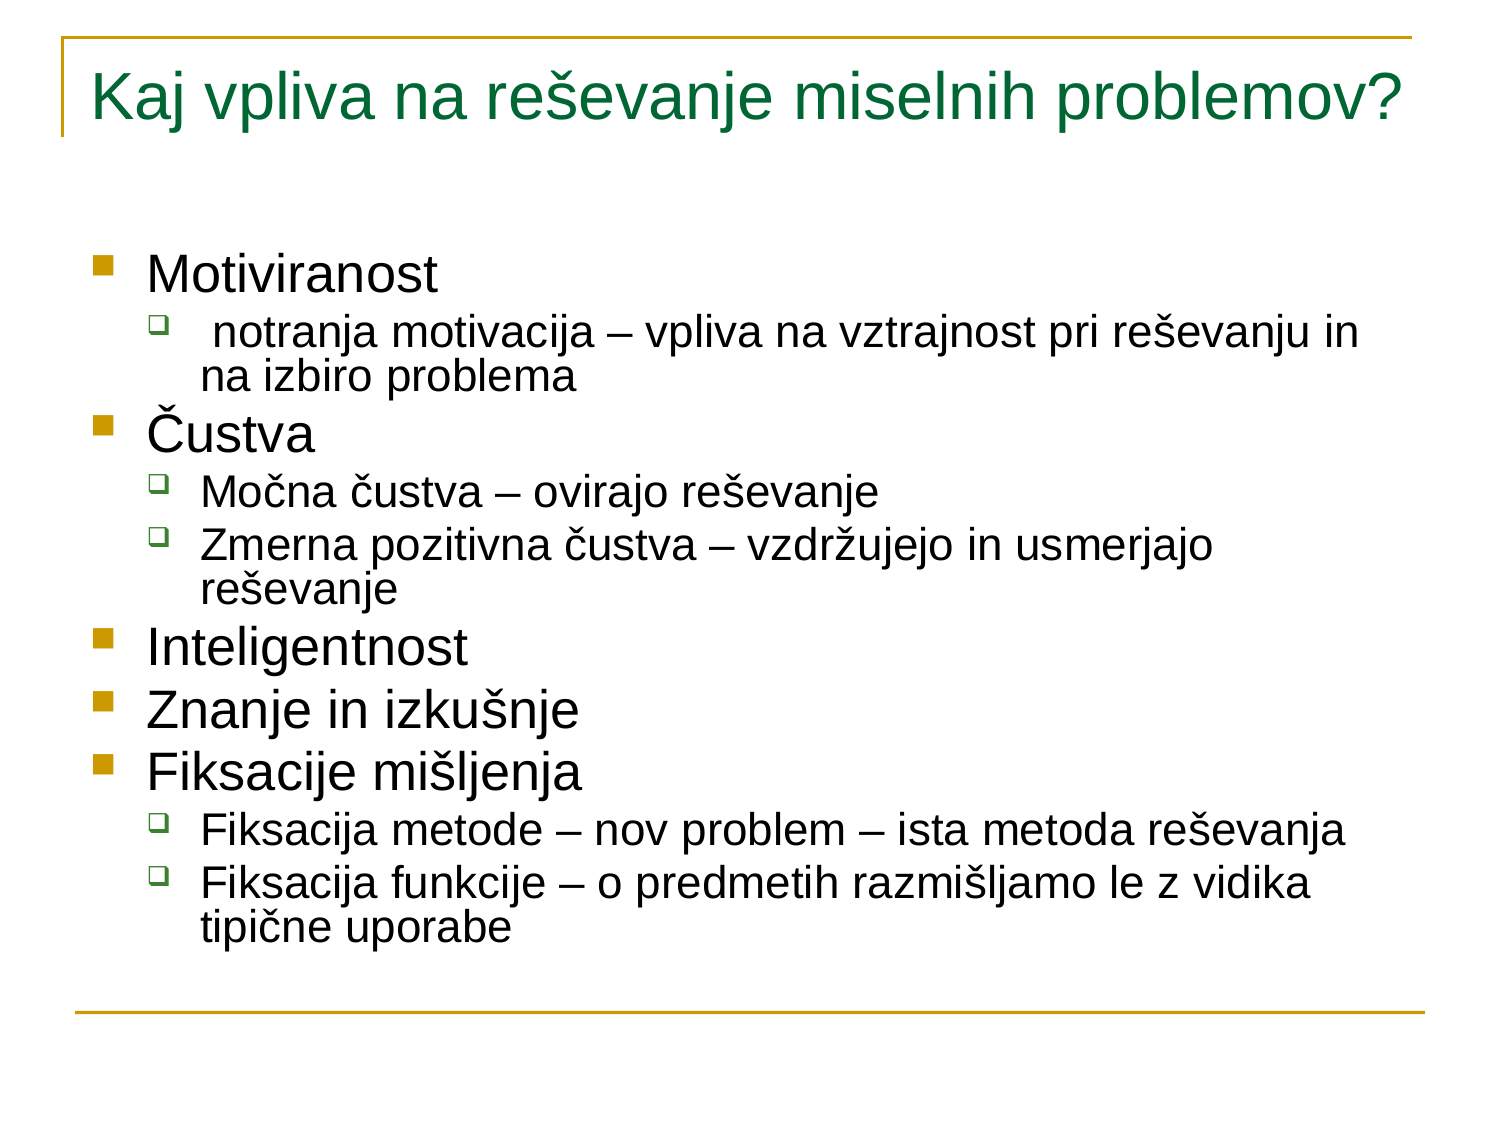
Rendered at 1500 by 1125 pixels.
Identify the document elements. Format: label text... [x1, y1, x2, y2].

list Motiviranost notranja motivacija – vpliva na vztrajnost pri reševanju in na izbiro problema Čustva Močna čustva – ovirajo reševanje Zmerna pozitivna čustva – vzdržujejo in usmerjajo reševanje Inteligentnost Znanje in izkušnje Fiksacije mišljenja Fiksacija metode – nov problem – ista metoda reševanja Fiksacija funkcije – o predmetih razmišljamo le z vidika tipične uporabe [75, 243, 1425, 1006]
title Kaj vpliva na reševanje miselnih problemov? [75, 45, 1425, 243]
